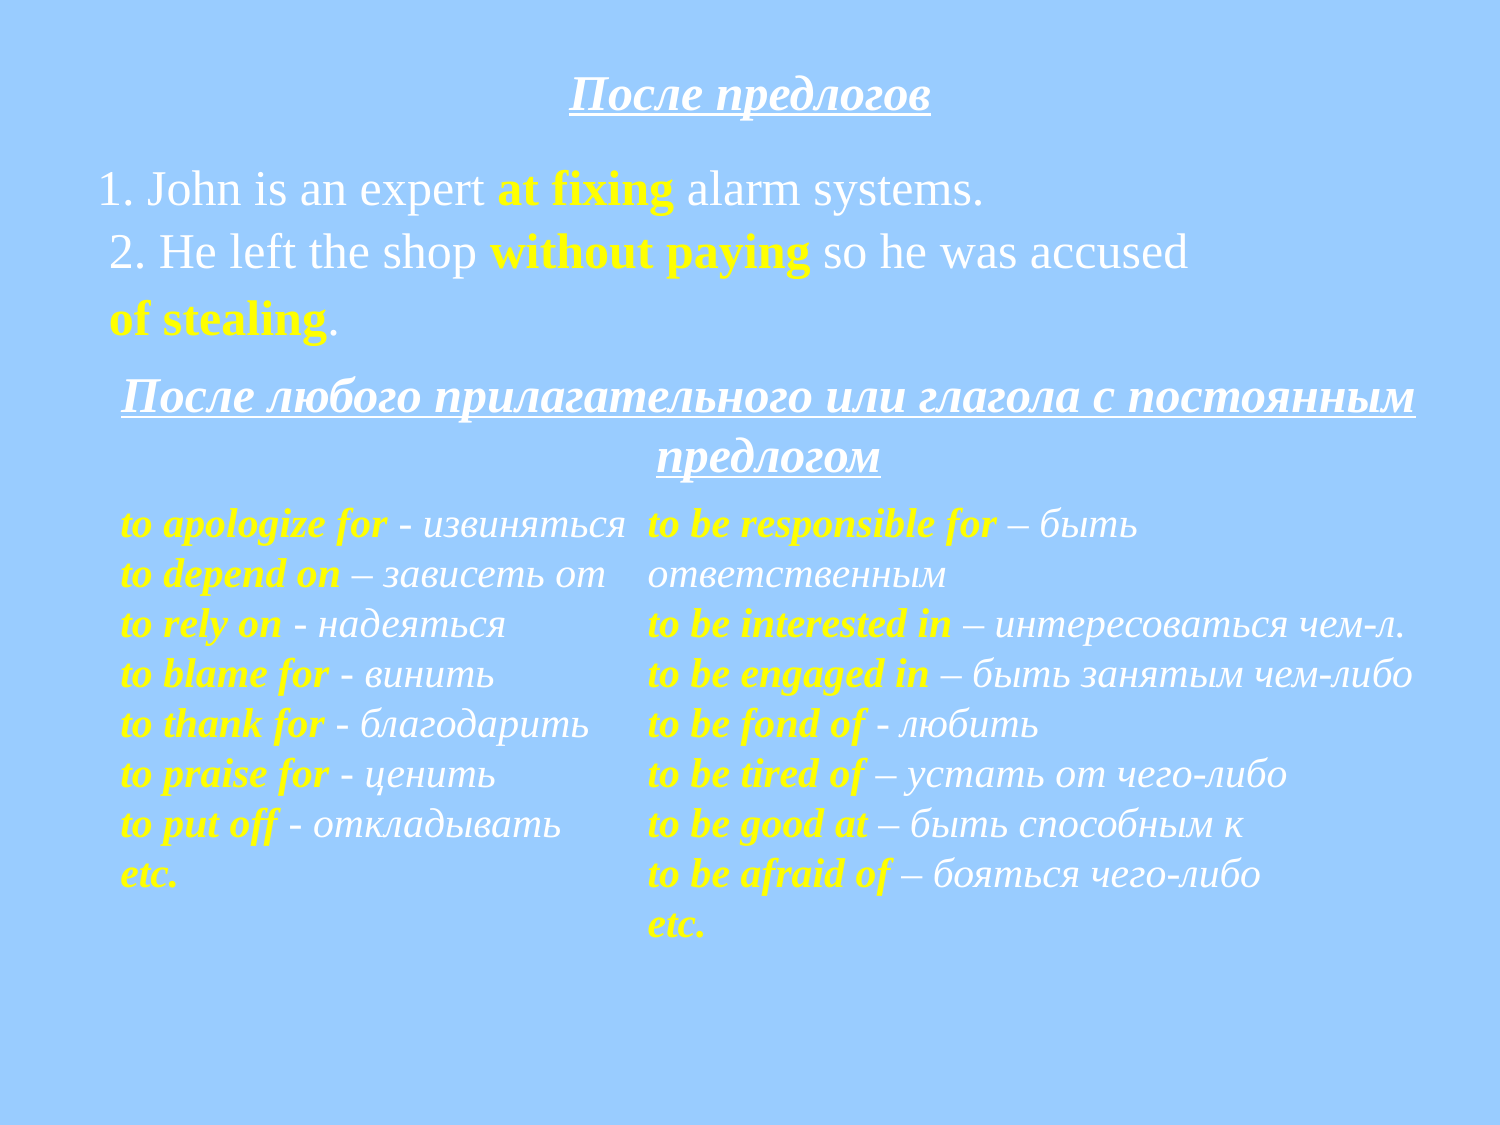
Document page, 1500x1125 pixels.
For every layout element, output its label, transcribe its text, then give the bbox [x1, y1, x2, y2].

text_box 2. He left the shop without paying so he was accused of stealing. [93, 210, 1444, 355]
list 1. John is an expert at fixing alarm systems. [82, 140, 1432, 906]
text_box to apologize for - извиняться to depend on – зависеть от to rely on - надеяться to blame for - винить to thank for - благодарить to praise for - ценить to put off - откладывать etc. [105, 480, 632, 904]
text_box После любого прилагательного или глагола с постоянным предлогом [93, 355, 1444, 491]
text_box to be responsible for – быть ответственным to be interested in – интересоваться чем-л. to be engaged in – быть занятым чем-либо to be fond of - любить to be tired of – устать от чего-либо to be good at – быть способным к to be afraid of – бояться чего-либо etc. [632, 480, 1442, 954]
title После предлогов [75, 45, 1425, 256]
